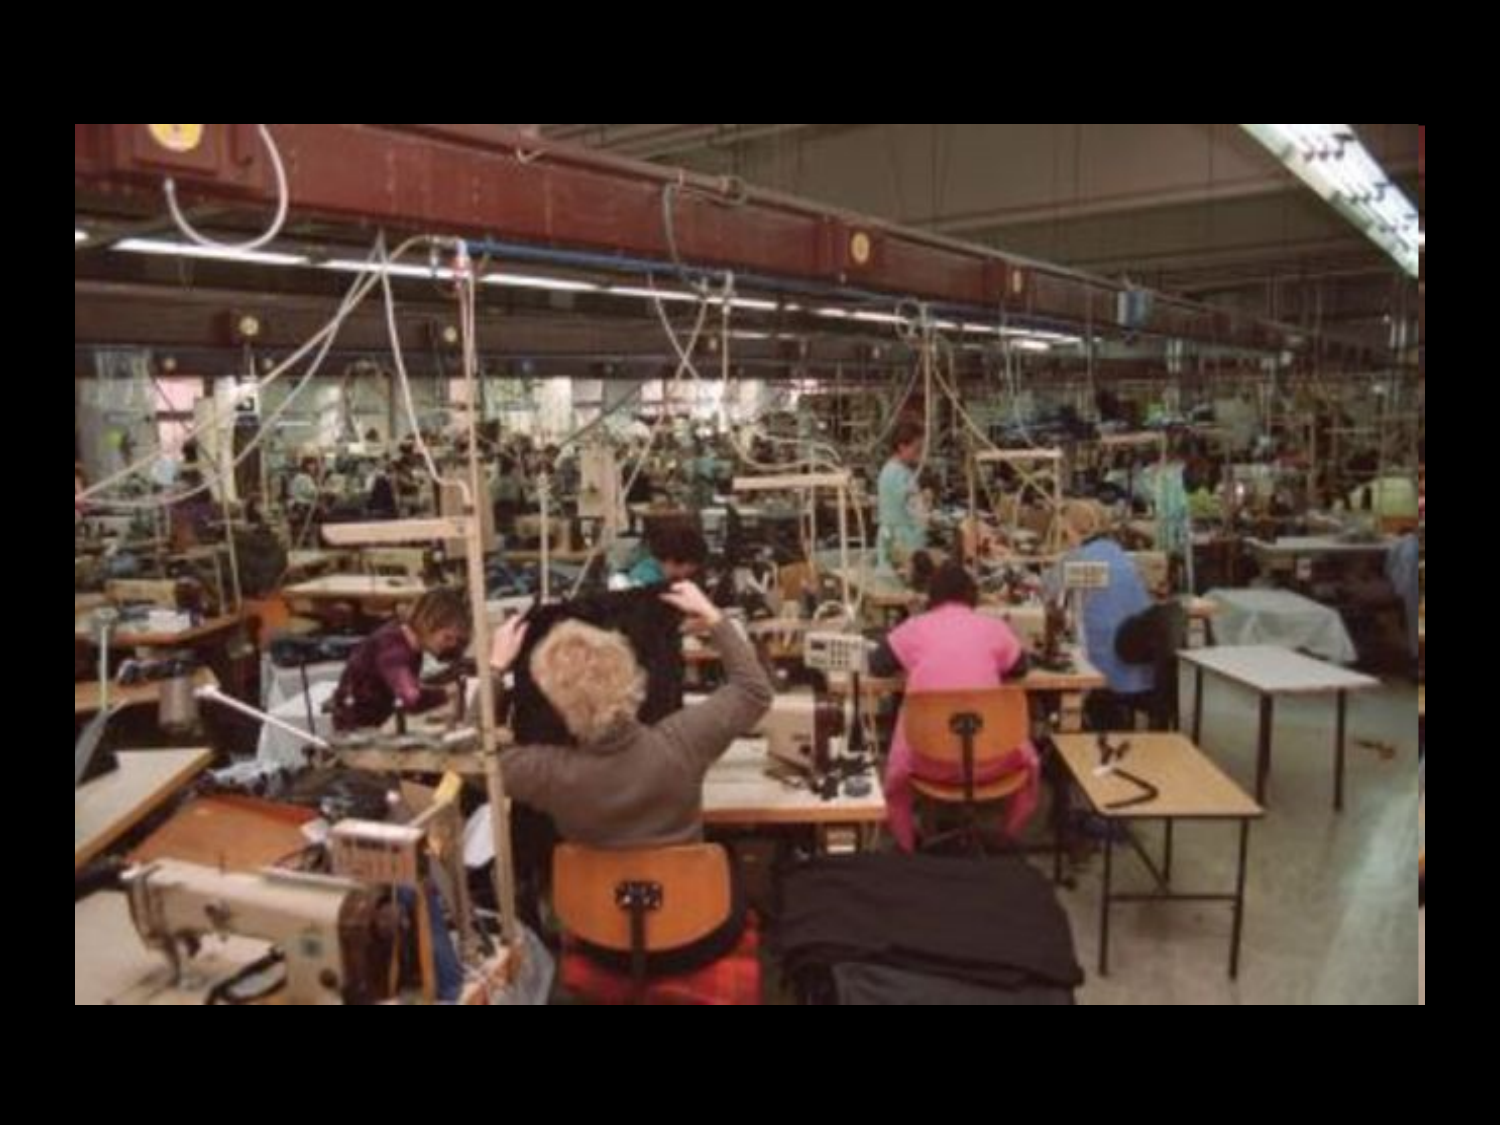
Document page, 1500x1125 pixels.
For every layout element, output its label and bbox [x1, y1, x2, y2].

picture [75, 124, 1425, 1005]
